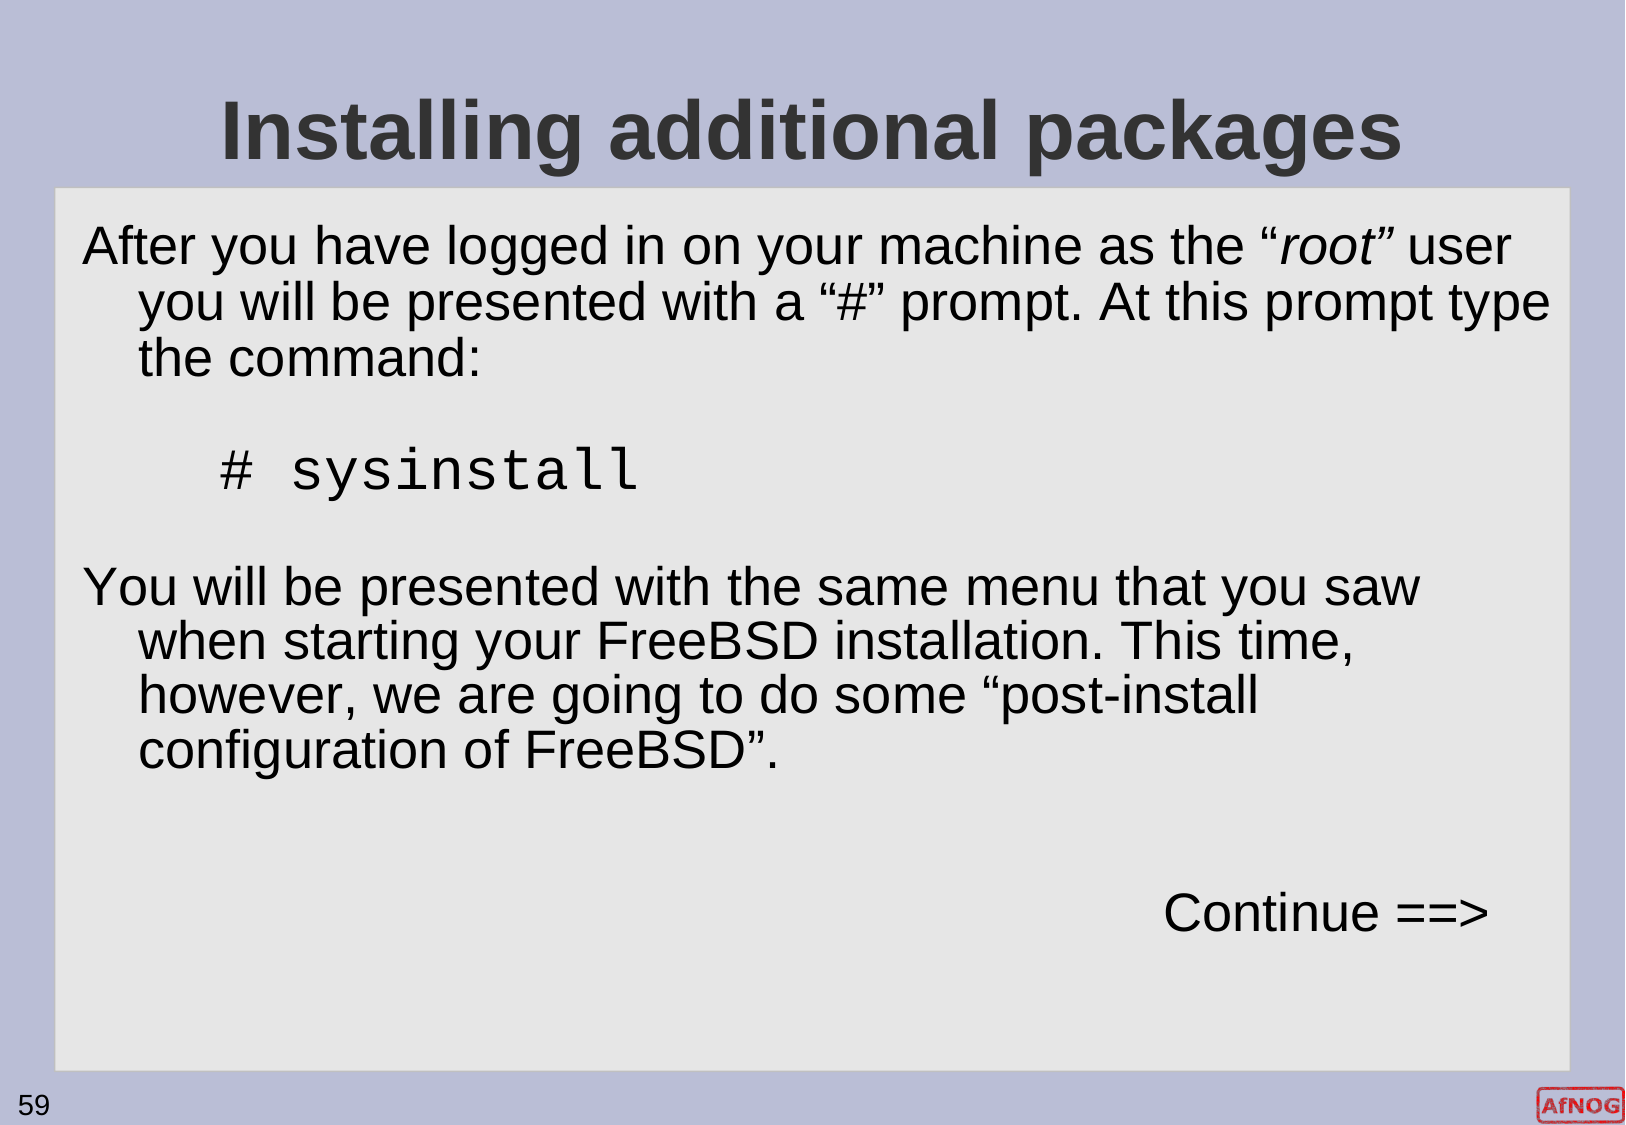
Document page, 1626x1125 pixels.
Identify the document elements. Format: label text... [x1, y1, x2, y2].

picture [1535, 1085, 1626, 1125]
list After you have logged in on your machine as the “root” user you will be presented with a “#” prompt. At this prompt type the command: # sysinstall You will be presented with the same menu that you saw when starting your FreeBSD installation. This time, however, we are going to do some “post-install configuration of FreeBSD”. Continue ==> [82, 214, 1560, 1057]
title Installing additional packages [54, 44, 1571, 215]
